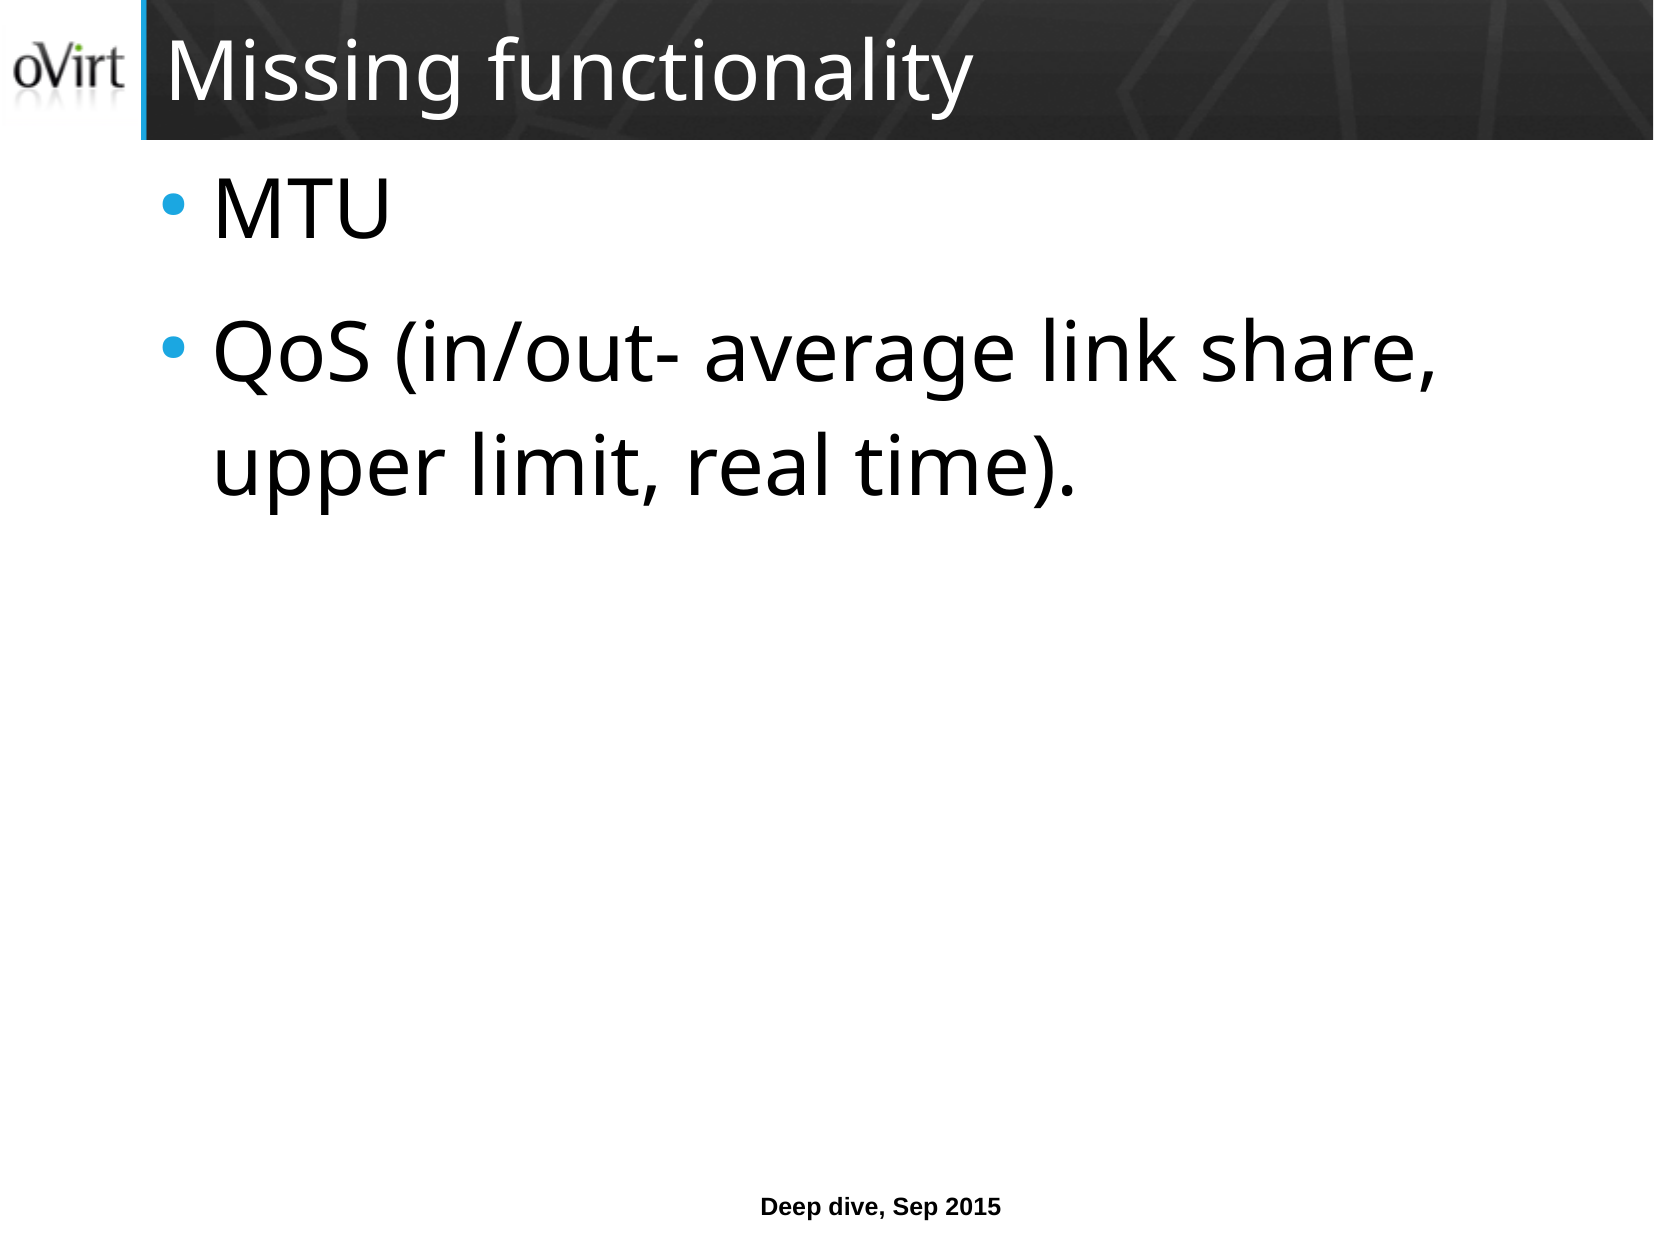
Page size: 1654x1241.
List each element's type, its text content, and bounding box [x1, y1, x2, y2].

list MTU QoS (in/out- average link share, upper limit, real time). [140, 150, 1629, 969]
picture [0, 0, 1654, 140]
title Missing functionality [164, 18, 1653, 119]
